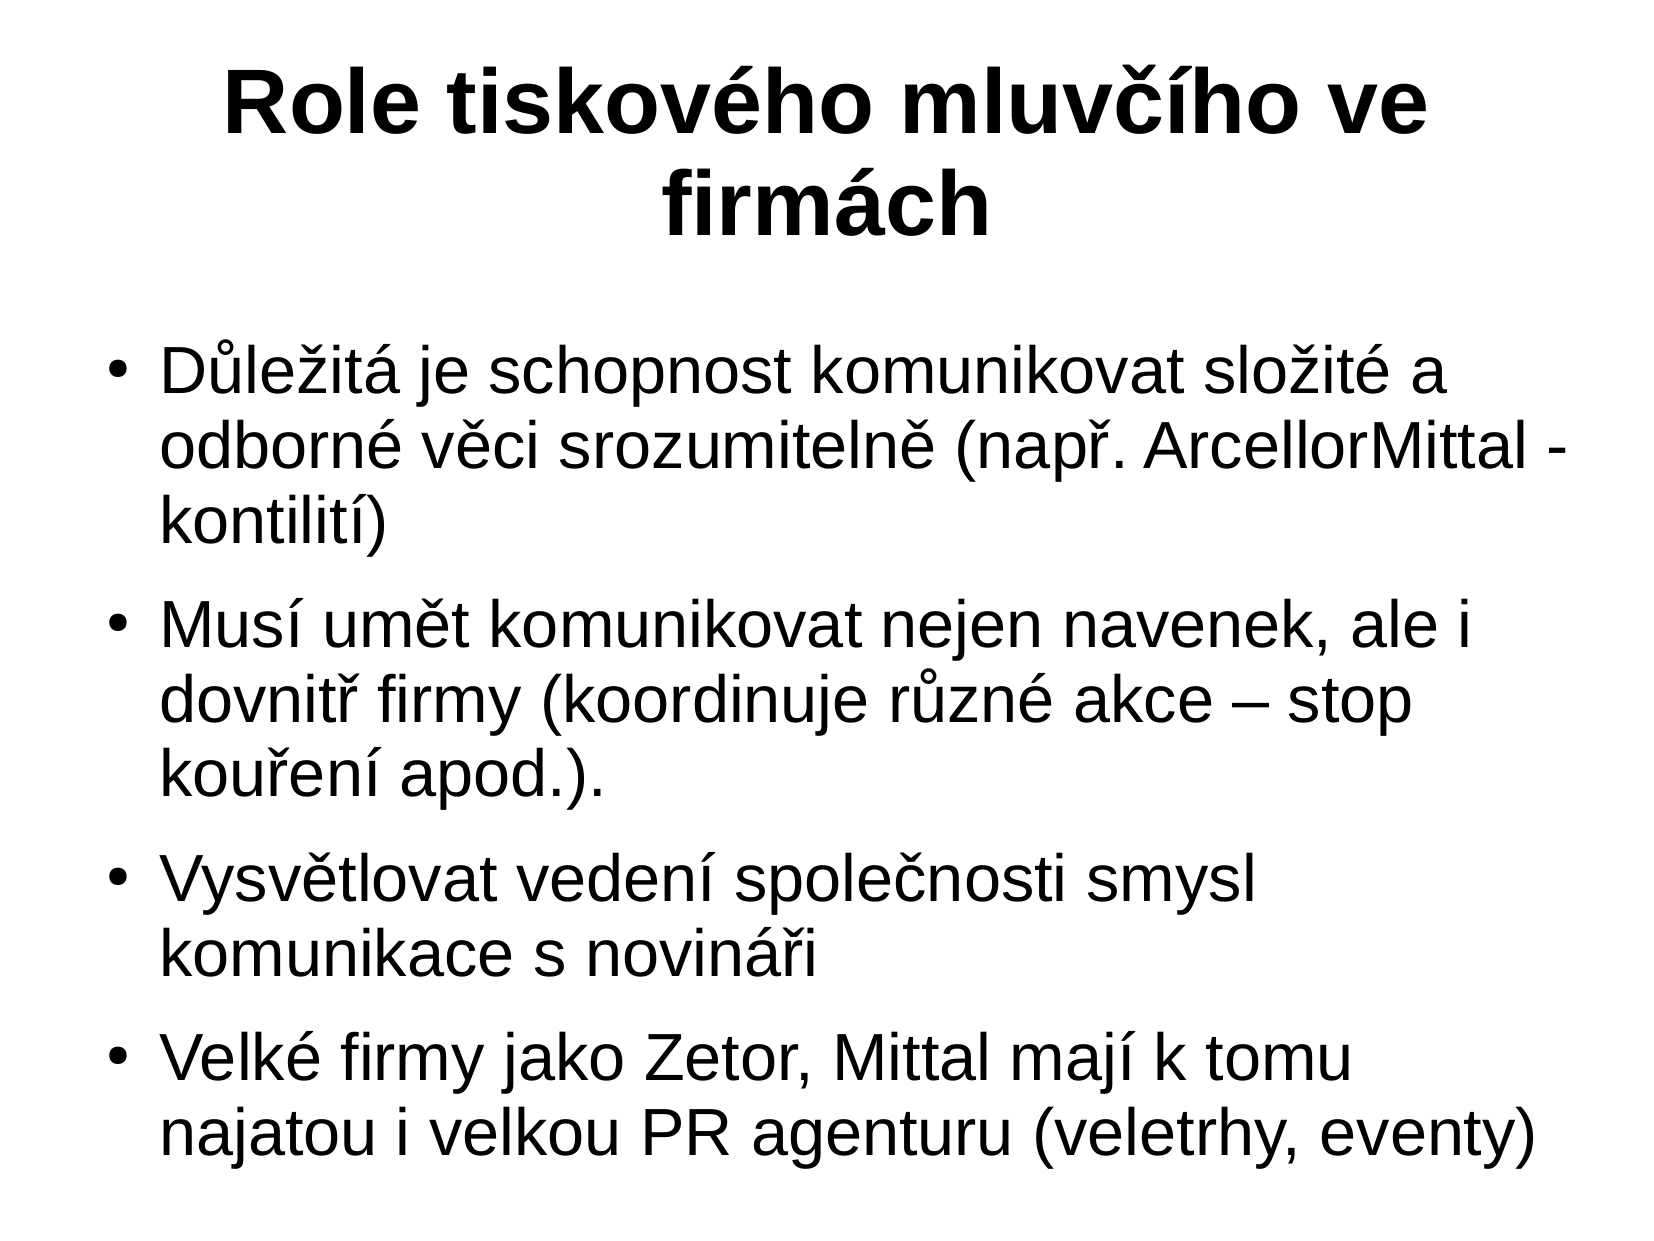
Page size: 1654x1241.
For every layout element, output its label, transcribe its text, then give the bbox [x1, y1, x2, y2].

list Důležitá je schopnost komunikovat složité a odborné věci srozumitelně (např. ArcellorMittal - kontilití) Musí umět komunikovat nejen navenek, ale i dovnitř firmy (koordinuje různé akce – stop kouření apod.). Vysvětlovat vedení společnosti smysl komunikace s novináři Velké firmy jako Zetor, Mittal mají k tomu najatou i velkou PR agenturu (veletrhy, eventy) [88, 333, 1577, 1170]
title Role tiskového mluvčího ve firmách [82, 49, 1571, 257]
